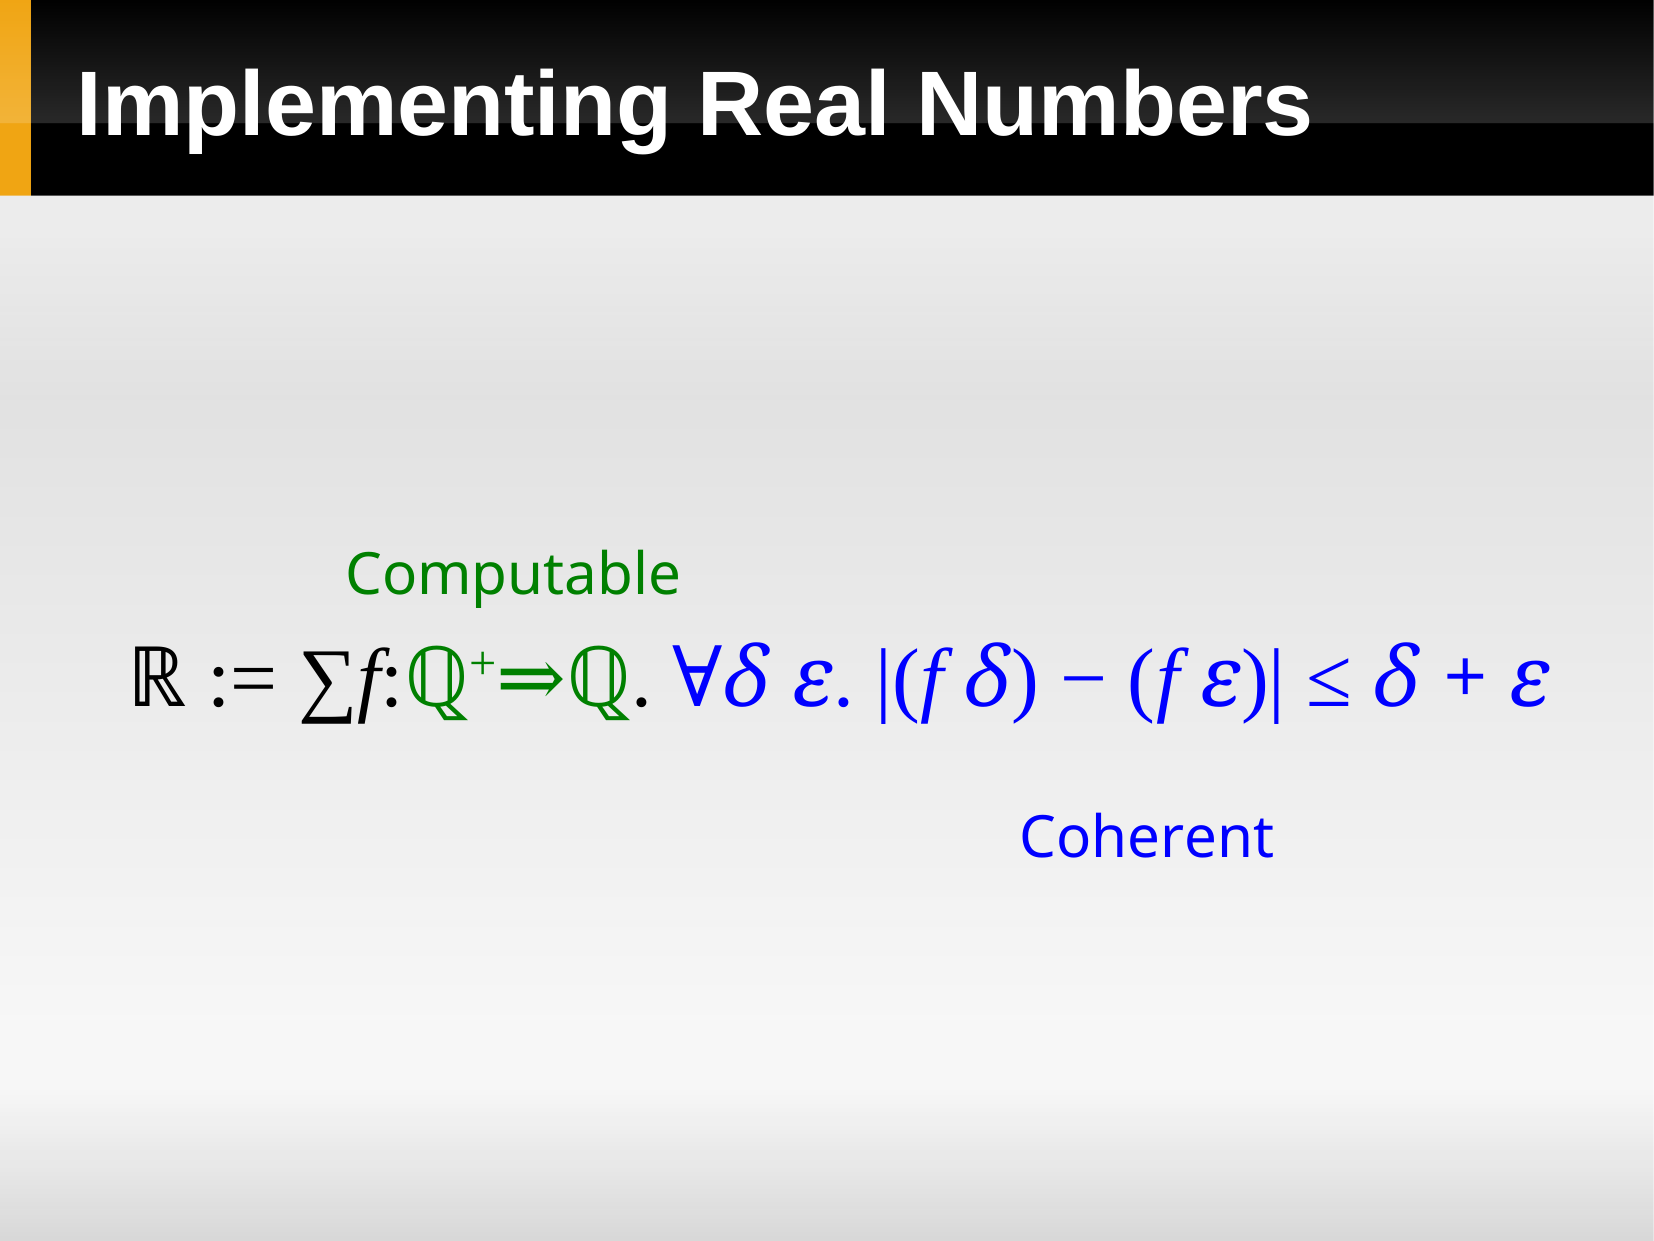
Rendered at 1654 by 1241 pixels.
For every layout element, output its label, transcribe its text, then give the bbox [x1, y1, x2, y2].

text_box Coherent [1005, 787, 1276, 863]
text_box Computable [330, 525, 676, 599]
text_box ℝ := ∑f:ℚ+⇒ℚ. ∀δ ε. |(f δ) − (f ε)| ≤ δ + ε [112, 609, 1551, 728]
title Implementing Real Numbers [76, 7, 1565, 200]
picture [0, 0, 1654, 1241]
